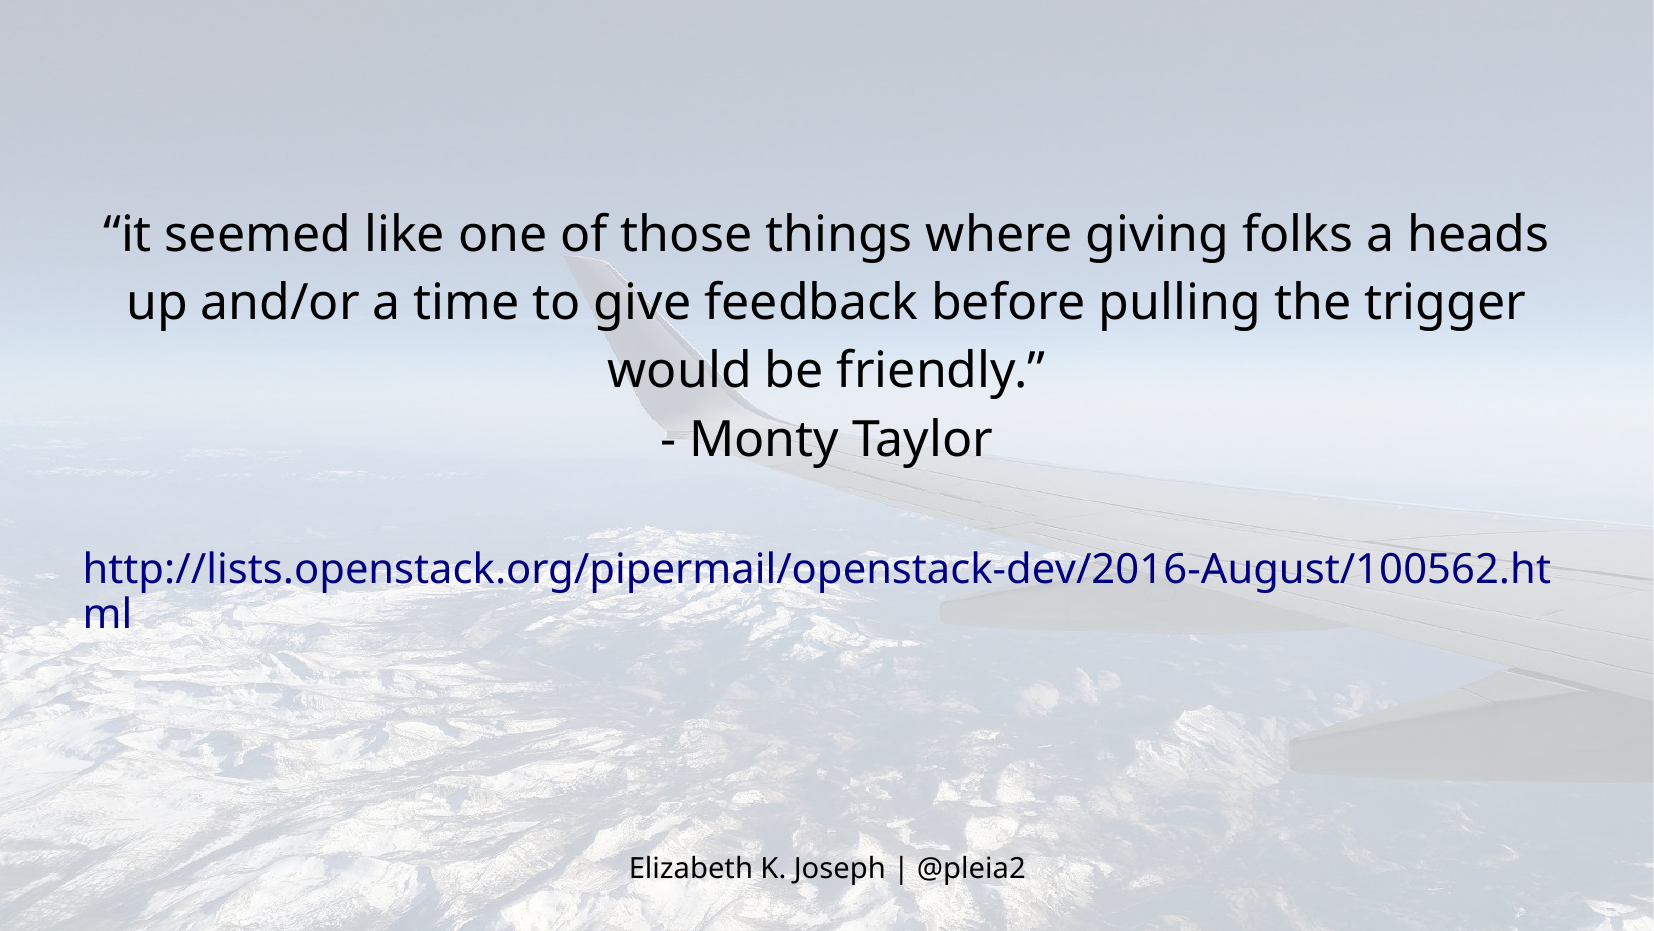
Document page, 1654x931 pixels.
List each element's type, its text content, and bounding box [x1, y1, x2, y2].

picture [0, 0, 1654, 931]
subtitle “it seemed like one of those things where giving folks a heads up and/or a time to give feedback before pulling the trigger would be friendly.” - Monty Taylor http://lists.openstack.org/pipermail/openstack-dev/2016-August/100562.html [82, 37, 1571, 758]
